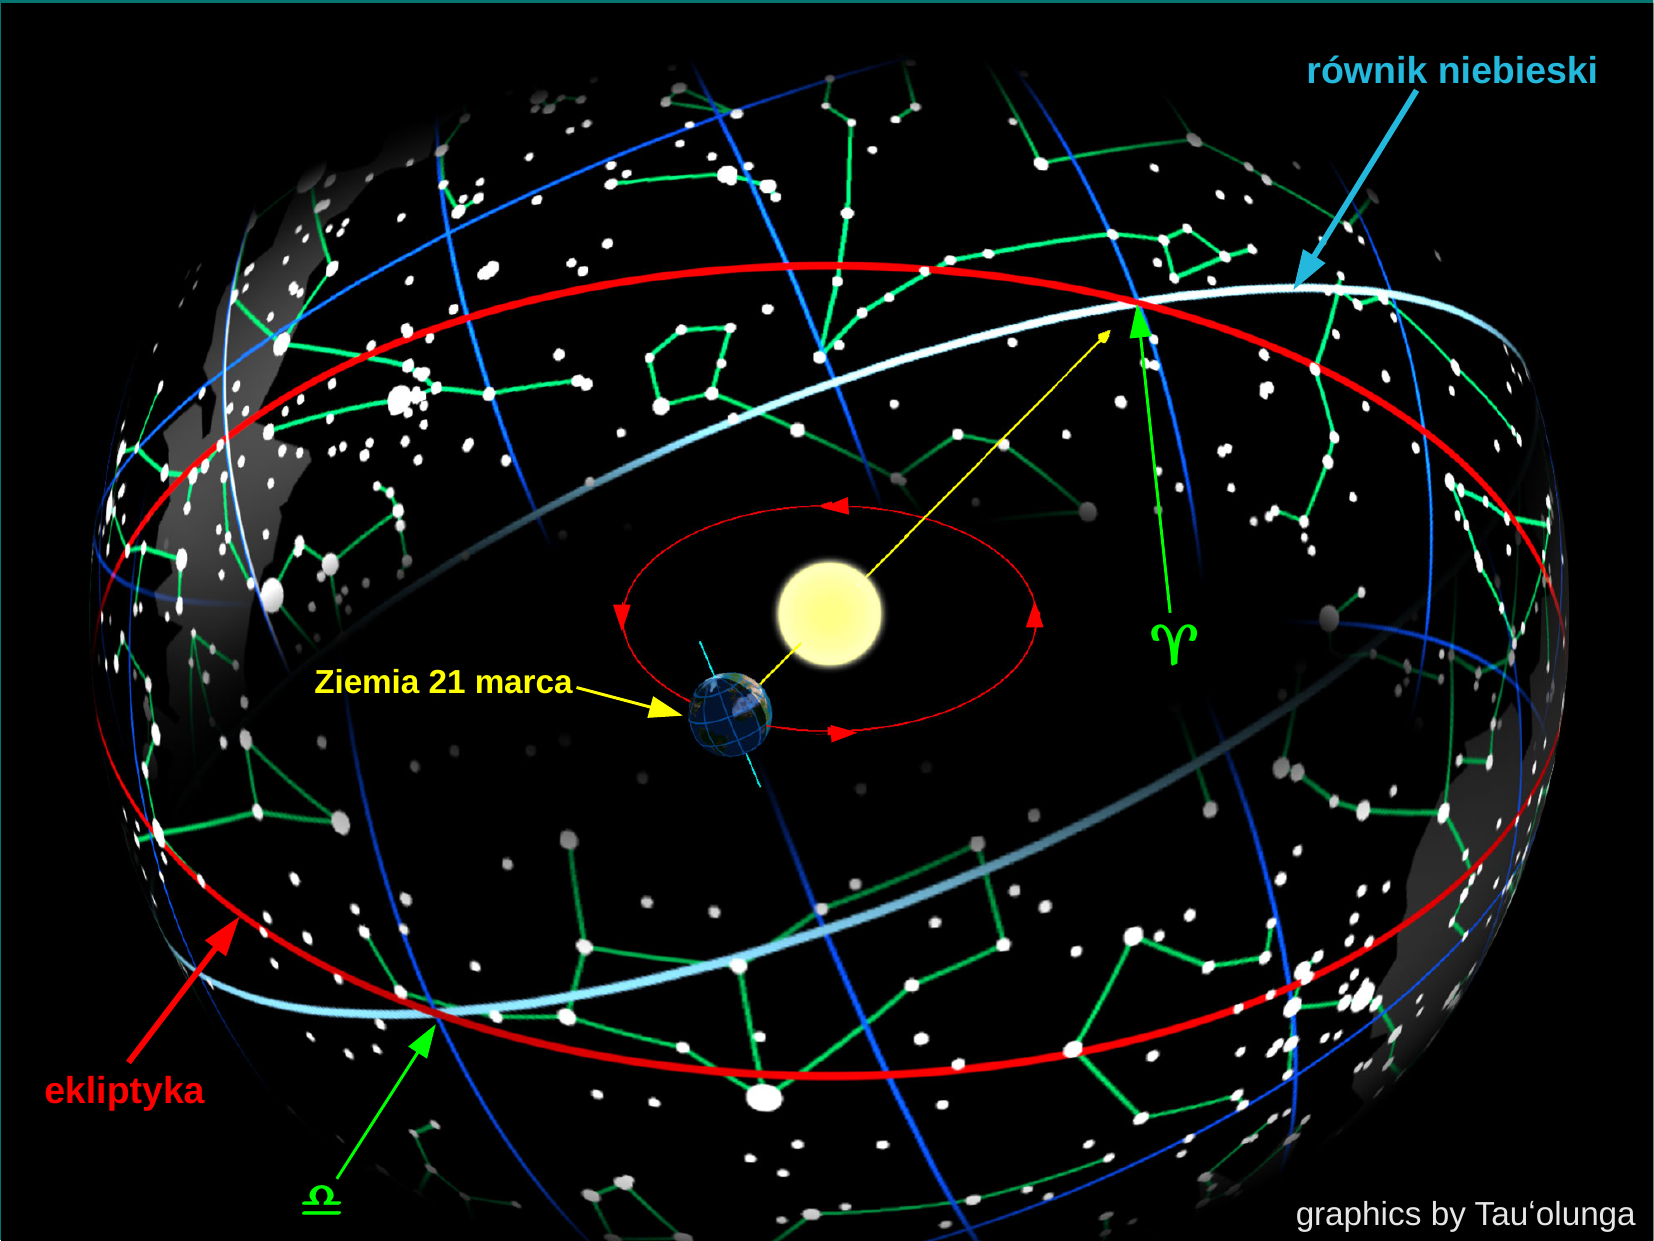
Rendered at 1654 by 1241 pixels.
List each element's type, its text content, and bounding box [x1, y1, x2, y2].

text_box ♎ [285, 1159, 368, 1241]
text_box Ziemia 21 marca [299, 655, 589, 708]
text_box graphics by Tauʻolunga [1281, 1188, 1654, 1241]
text_box równik niebieski [1291, 41, 1615, 99]
picture [1, 3, 1654, 1241]
text_box ♈ [1136, 602, 1215, 681]
text_box ekliptyka [29, 1062, 220, 1120]
